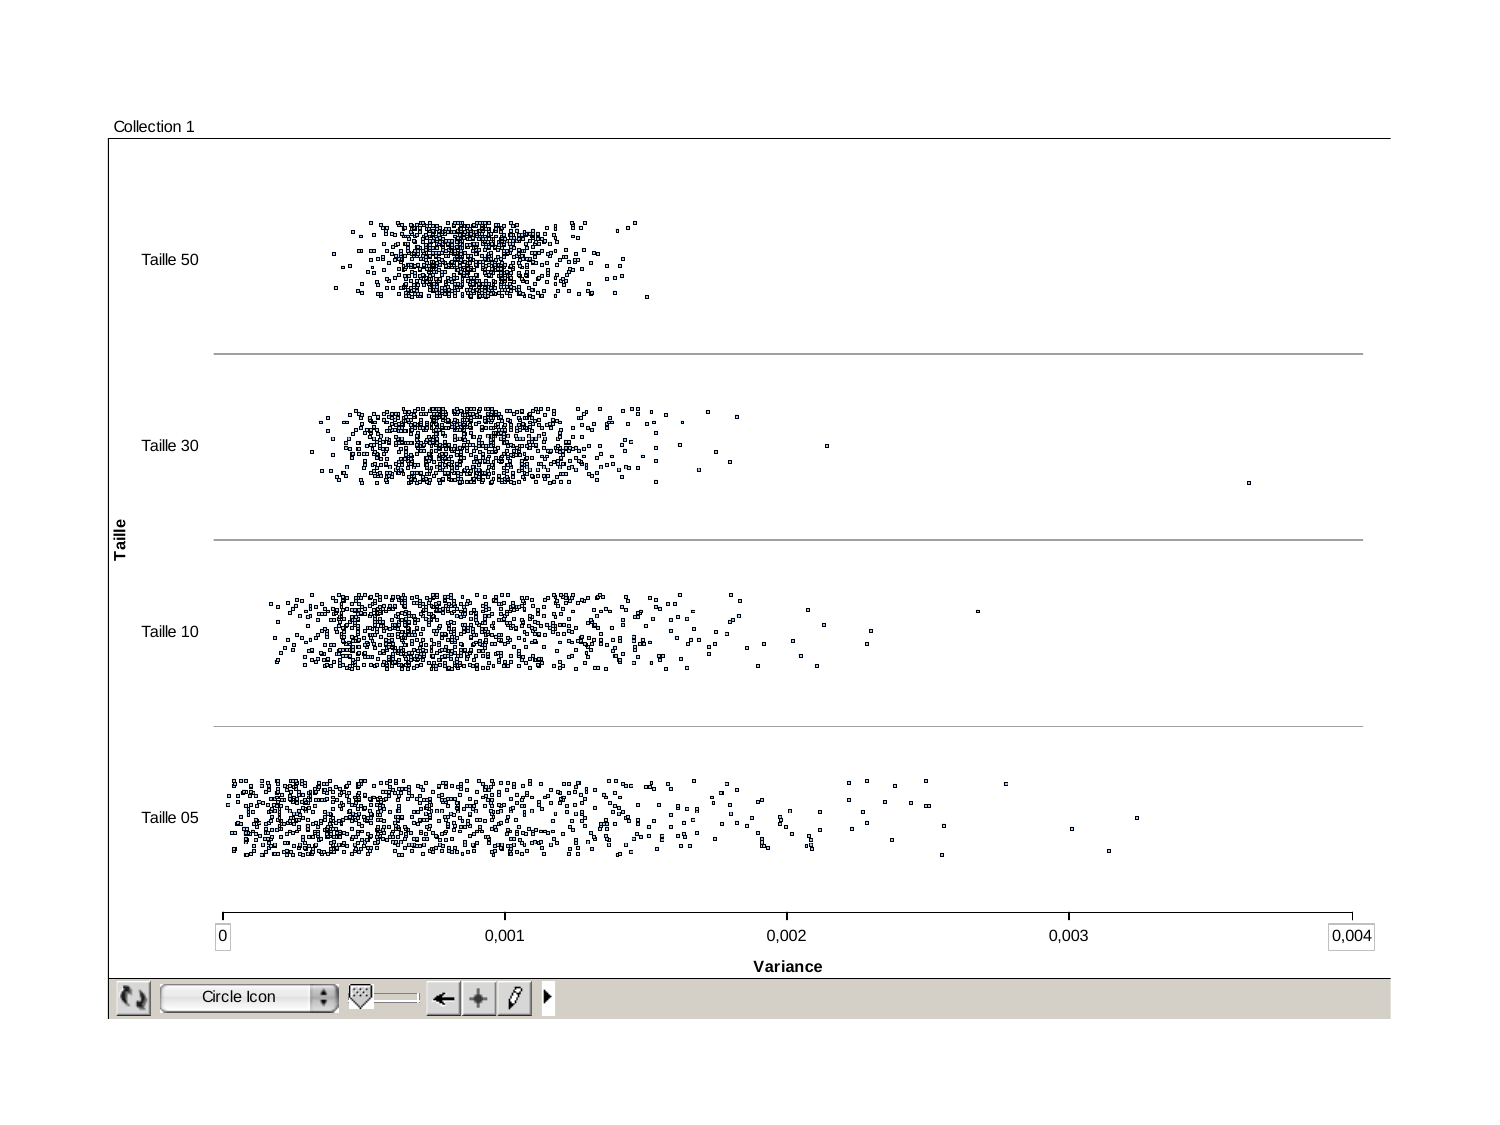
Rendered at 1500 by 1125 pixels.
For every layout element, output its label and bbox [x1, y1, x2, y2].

picture [107, 104, 1393, 1021]
